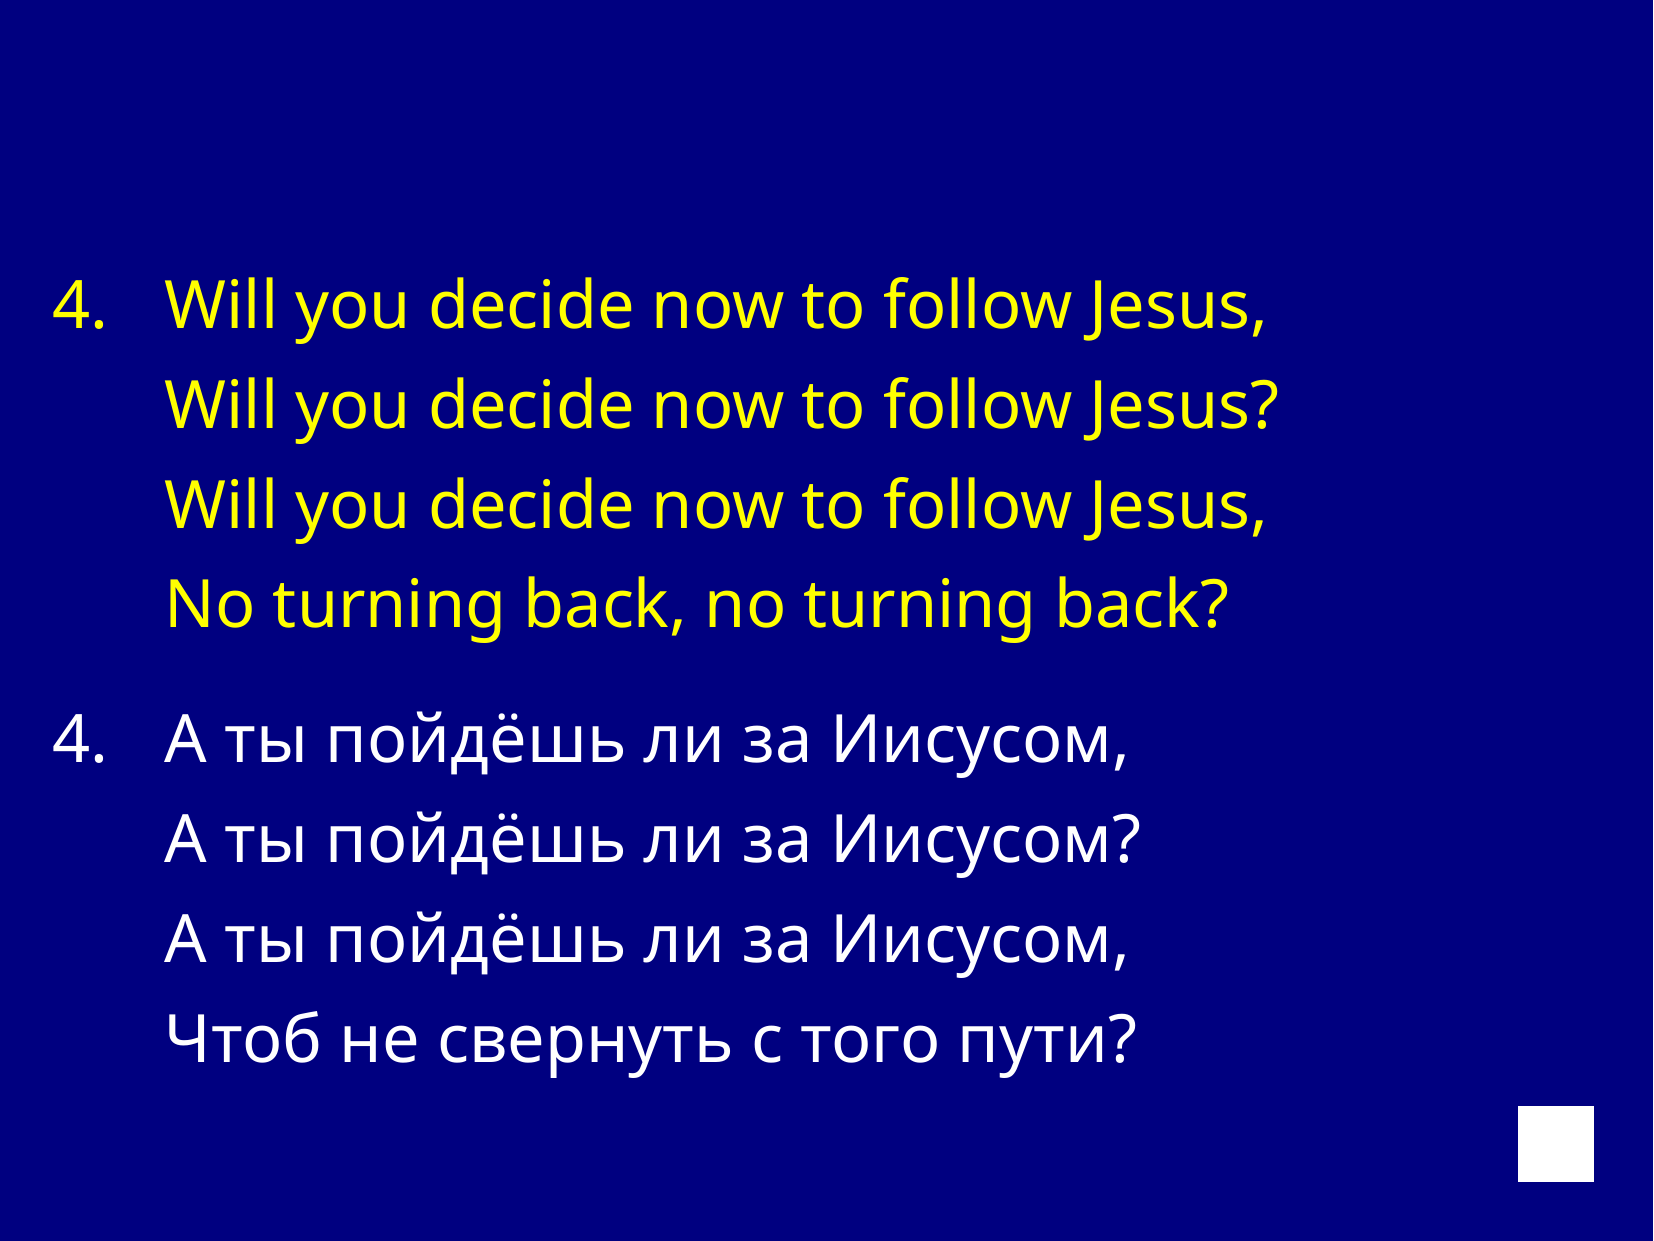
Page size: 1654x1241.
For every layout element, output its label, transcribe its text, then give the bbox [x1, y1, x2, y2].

text_box [1518, 1106, 1594, 1182]
text_box 4. Will you decide now to follow Jesus, Will you decide now to follow Jesus? Will you decide now to follow Jesus, No turning back, no turning back? [37, 150, 1576, 638]
text_box 4. А ты пойдёшь ли за Иисусом, А ты пойдёшь ли за Иисусом? А ты пойдёшь ли за Иисусом, Чтоб не свернуть с того пути? [37, 675, 1576, 1163]
